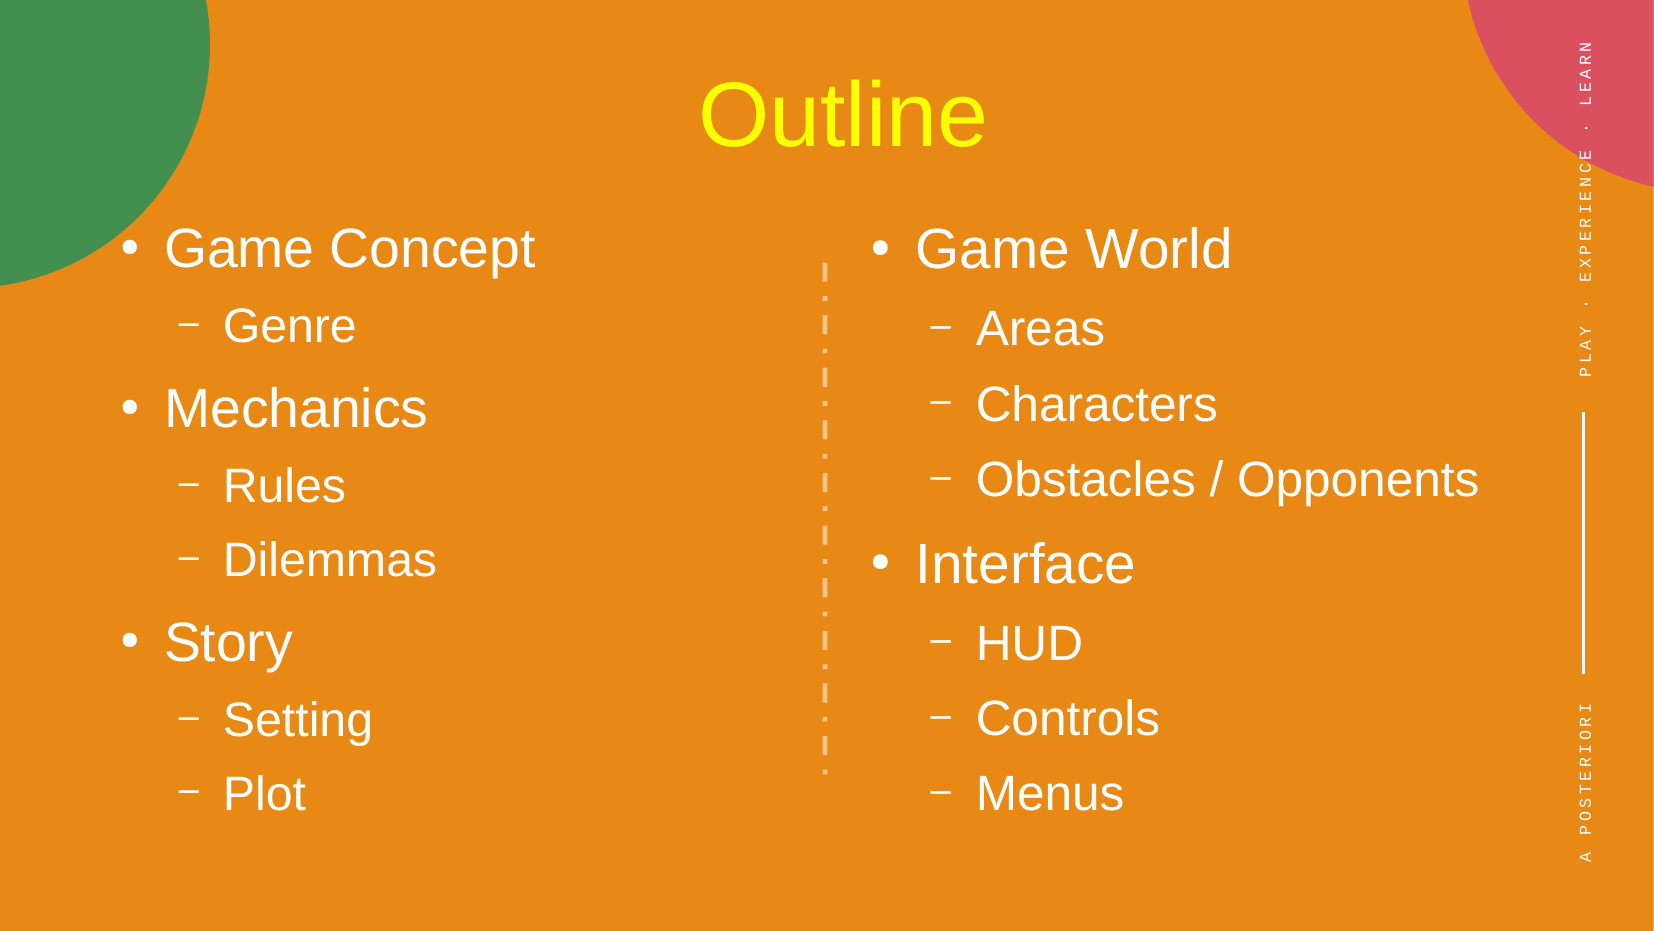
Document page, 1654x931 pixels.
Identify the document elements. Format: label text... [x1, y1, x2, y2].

list Game World Areas Characters Obstacles / Opponents Interface HUD Controls Menus [855, 217, 1544, 826]
title Outline [187, 37, 1501, 193]
list Game Concept Genre Mechanics Rules Dilemmas Story Setting Plot [105, 217, 794, 826]
